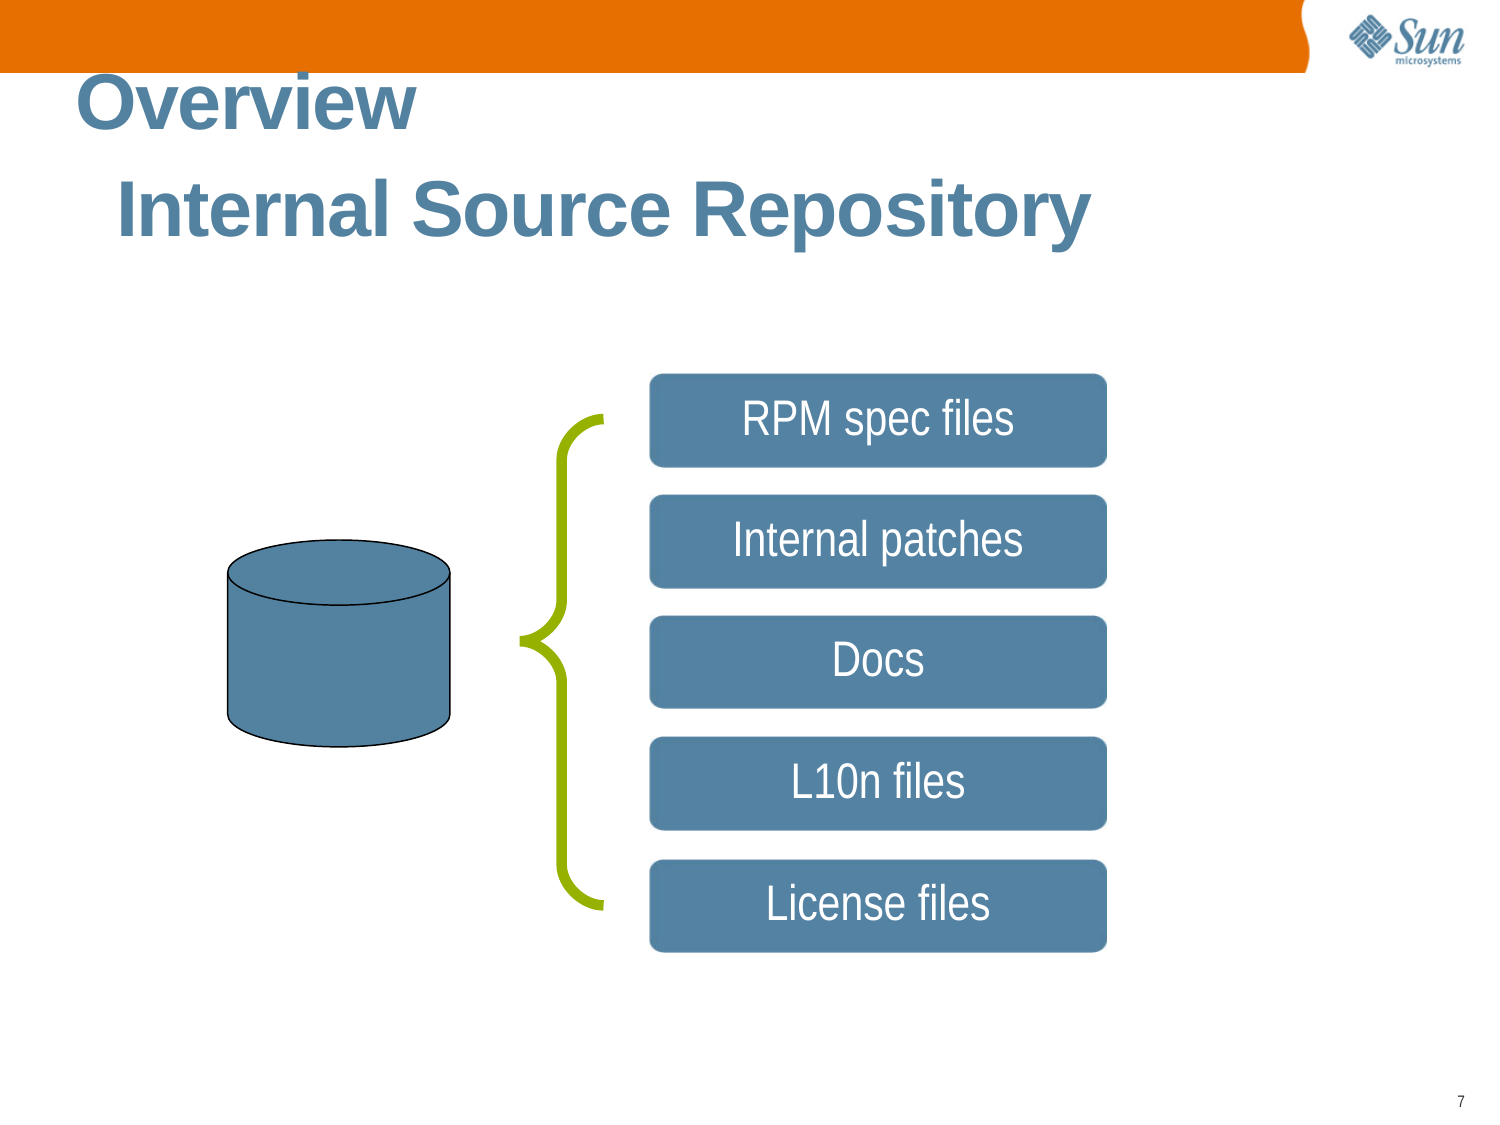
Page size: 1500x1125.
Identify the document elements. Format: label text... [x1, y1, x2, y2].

picture [649, 859, 1107, 953]
picture [649, 615, 1107, 709]
picture [0, 0, 1500, 73]
title Overview Internal Source Repository [75, 87, 1479, 283]
picture [649, 494, 1107, 589]
text_box [227, 539, 450, 747]
picture [649, 736, 1107, 831]
picture [649, 373, 1107, 468]
